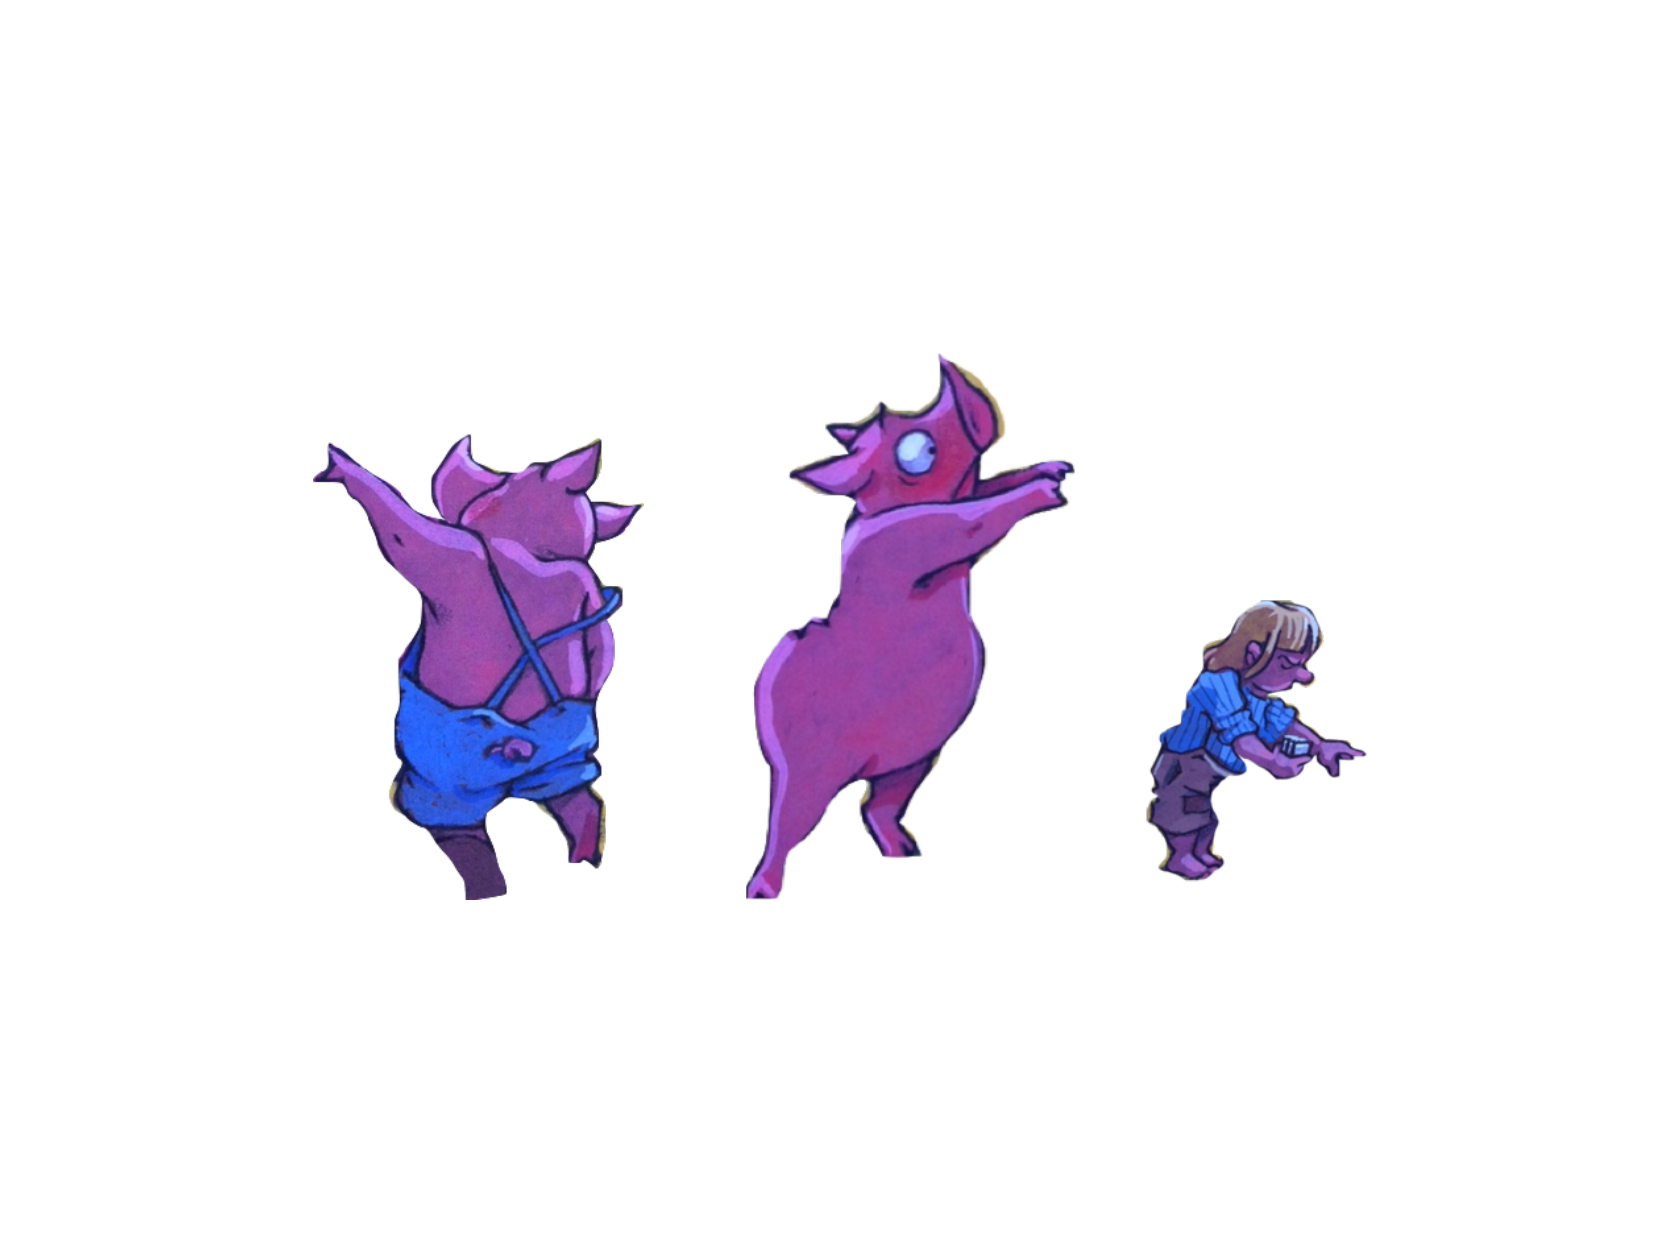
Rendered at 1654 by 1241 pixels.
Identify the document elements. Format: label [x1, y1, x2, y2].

picture [313, 353, 1367, 900]
